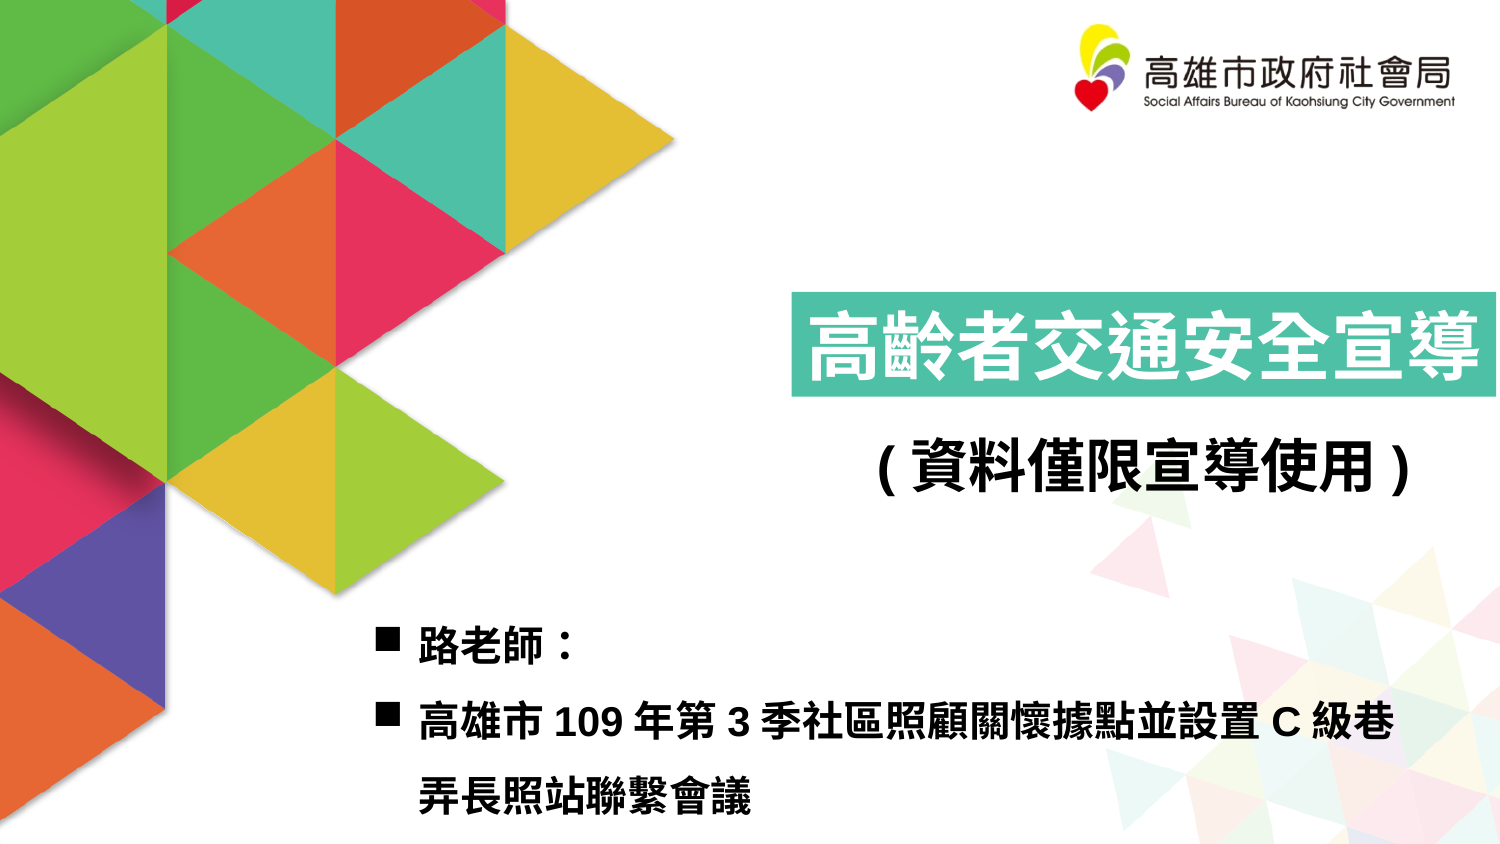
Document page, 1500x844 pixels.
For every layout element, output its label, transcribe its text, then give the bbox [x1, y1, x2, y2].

picture [0, 0, 1500, 844]
text_box 路老師： 高雄市109年第3季社區照顧關懷據點並設置C級巷弄長照站聯繫會議 [357, 587, 1435, 828]
text_box 高齡者交通安全宣導 [791, 291, 1497, 397]
text_box (資料僅限宣導使用) [862, 421, 1426, 507]
